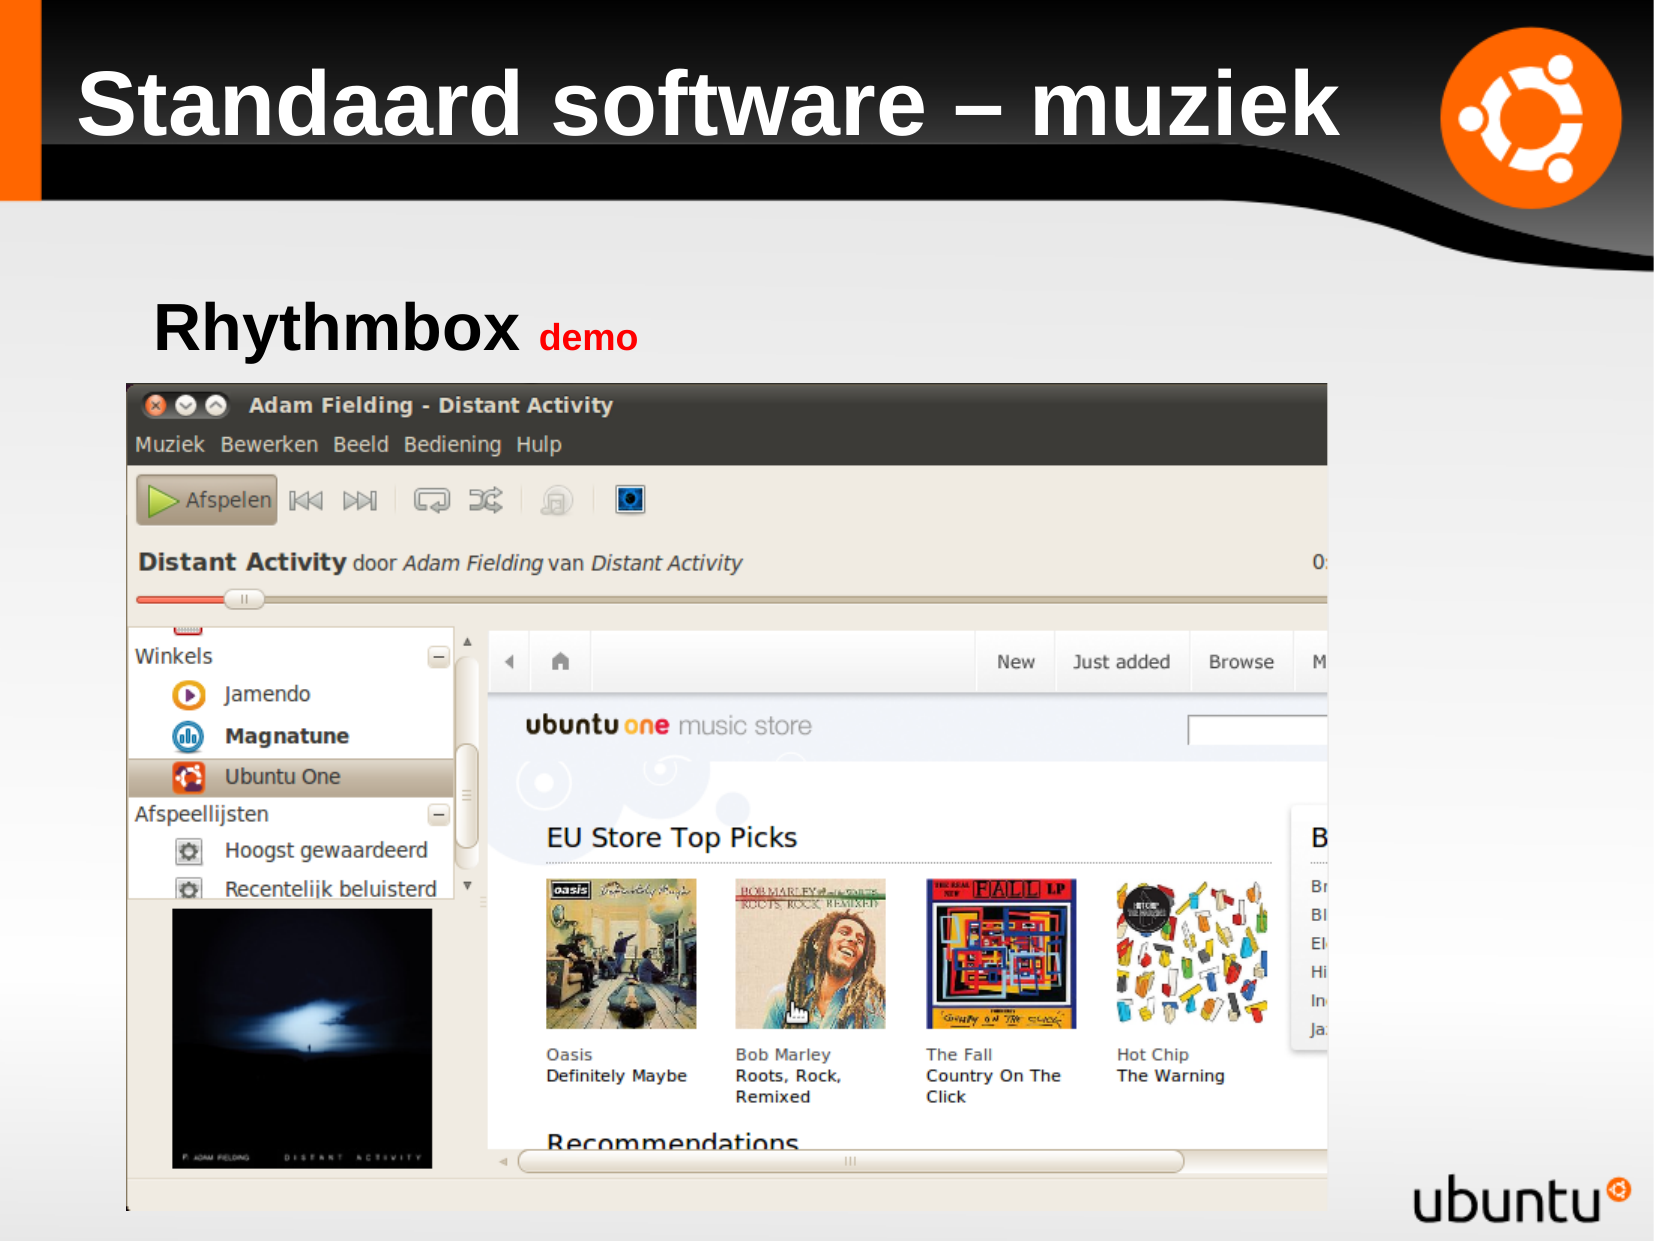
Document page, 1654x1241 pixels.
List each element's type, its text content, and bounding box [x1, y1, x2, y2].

title Standaard software – muziek [76, 7, 1565, 200]
list Rhythmbox demo [82, 290, 1571, 1094]
picture [0, 0, 1654, 1241]
